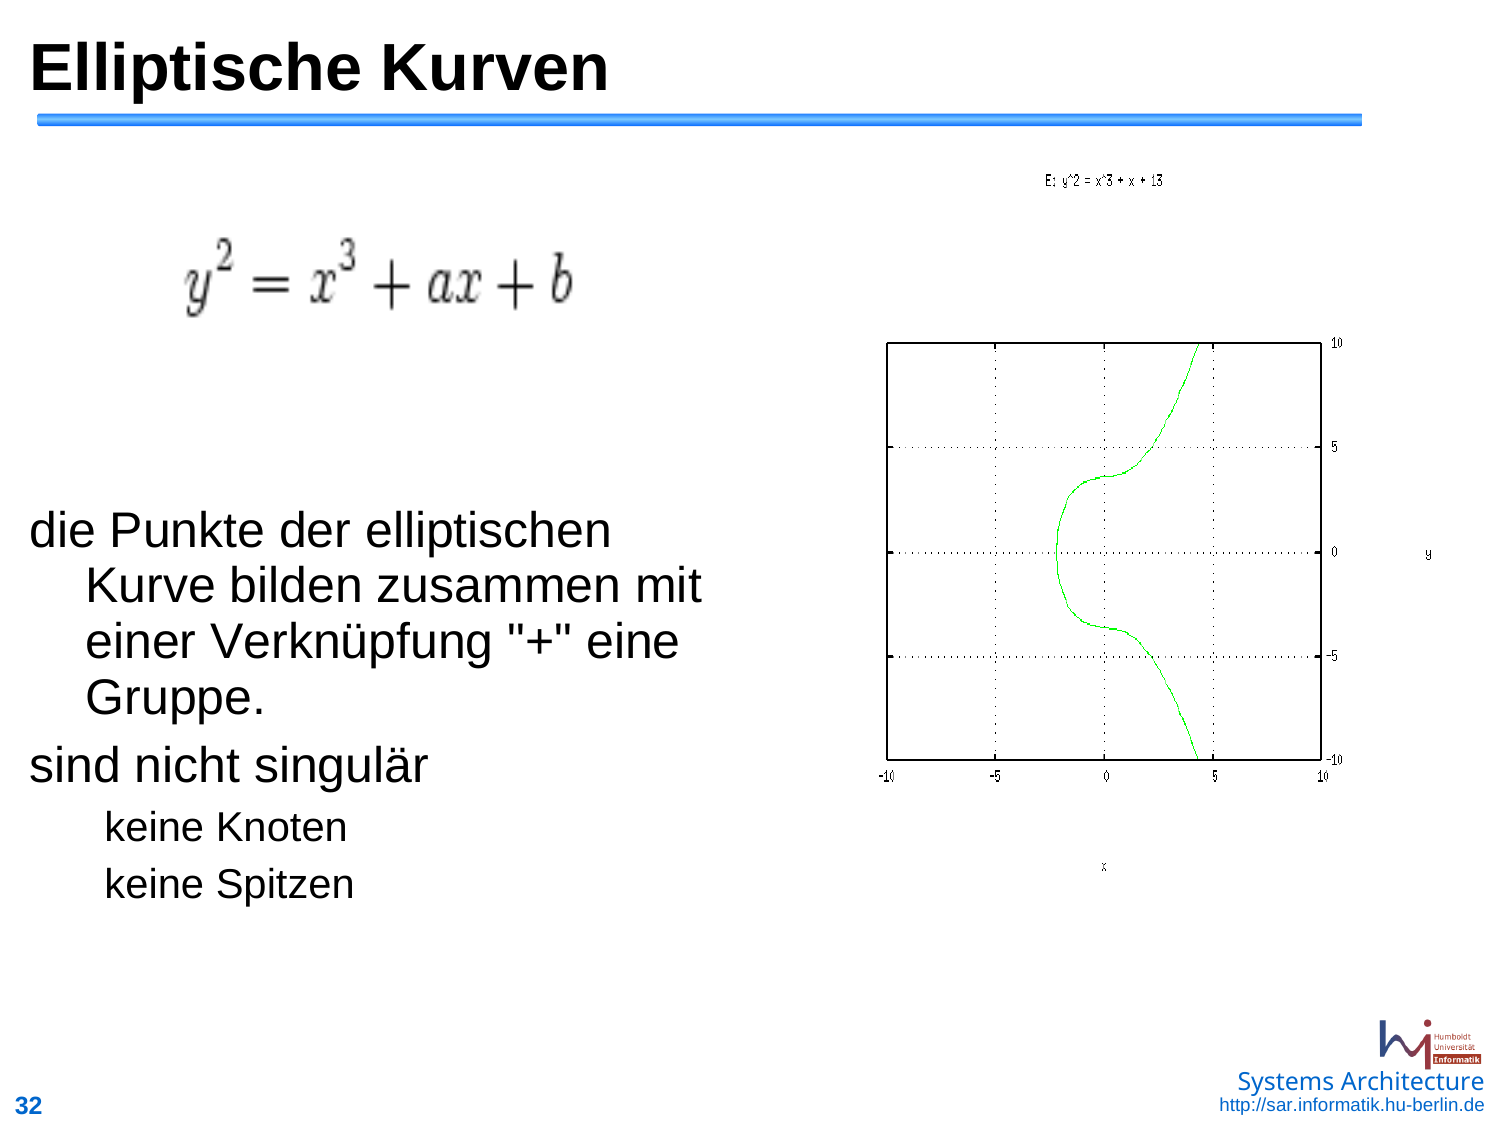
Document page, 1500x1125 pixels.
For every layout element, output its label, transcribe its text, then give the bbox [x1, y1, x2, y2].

picture [708, 147, 1500, 975]
picture [177, 236, 589, 325]
picture [1376, 1016, 1483, 1071]
list die Punkte der elliptischen Kurve bilden zusammen mit einer Verknüpfung "+" eine Gruppe. sind nicht singulär keine Knoten keine Spitzen [29, 501, 747, 1044]
title Elliptische Kurven [29, 19, 1500, 115]
